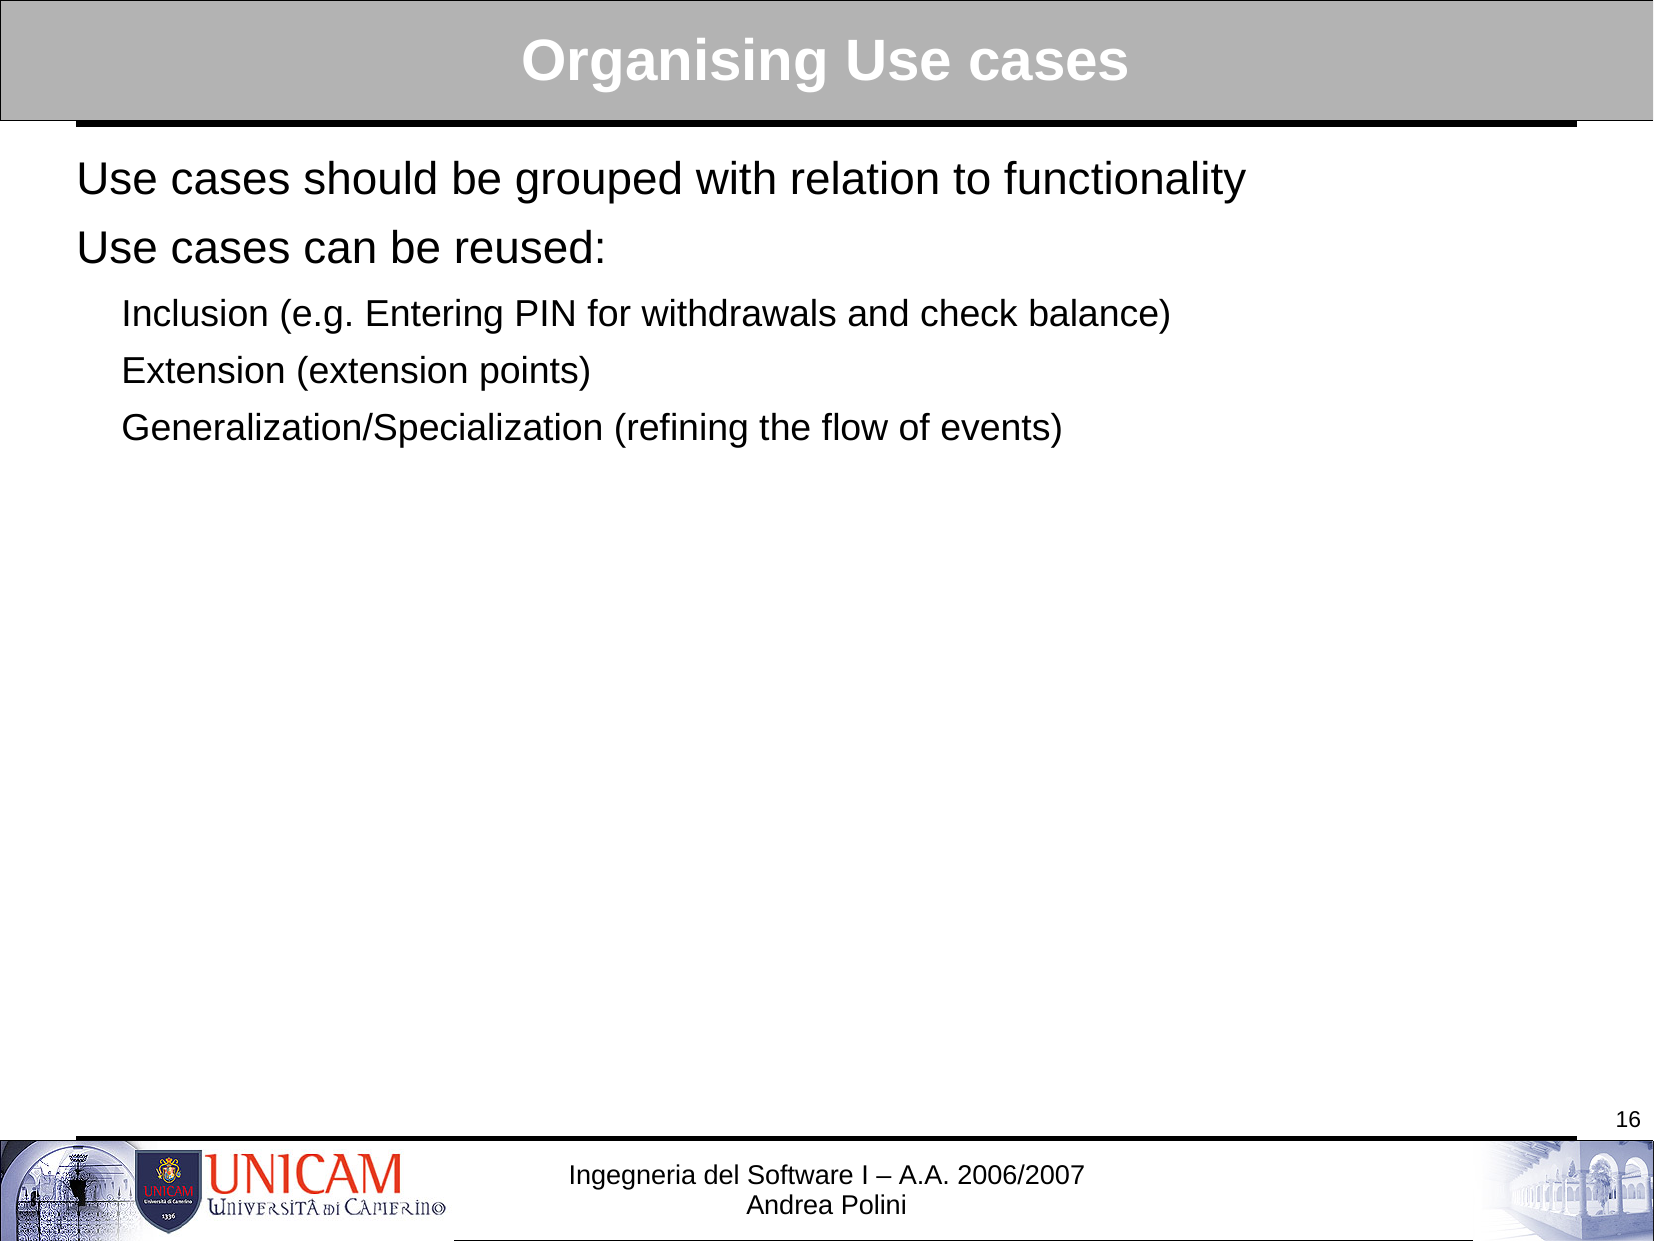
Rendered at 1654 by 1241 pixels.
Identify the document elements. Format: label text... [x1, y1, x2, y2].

picture [0, 1141, 454, 1241]
picture [1473, 1141, 1654, 1241]
title Organising Use cases [0, 0, 1653, 121]
list Use cases should be grouped with relation to functionality Use cases can be reused: Inclusion (e.g. Entering PIN for withdrawals and check balance) Extension (extension points) Generalization/Specialization (refining the flow of events) [76, 152, 1577, 671]
